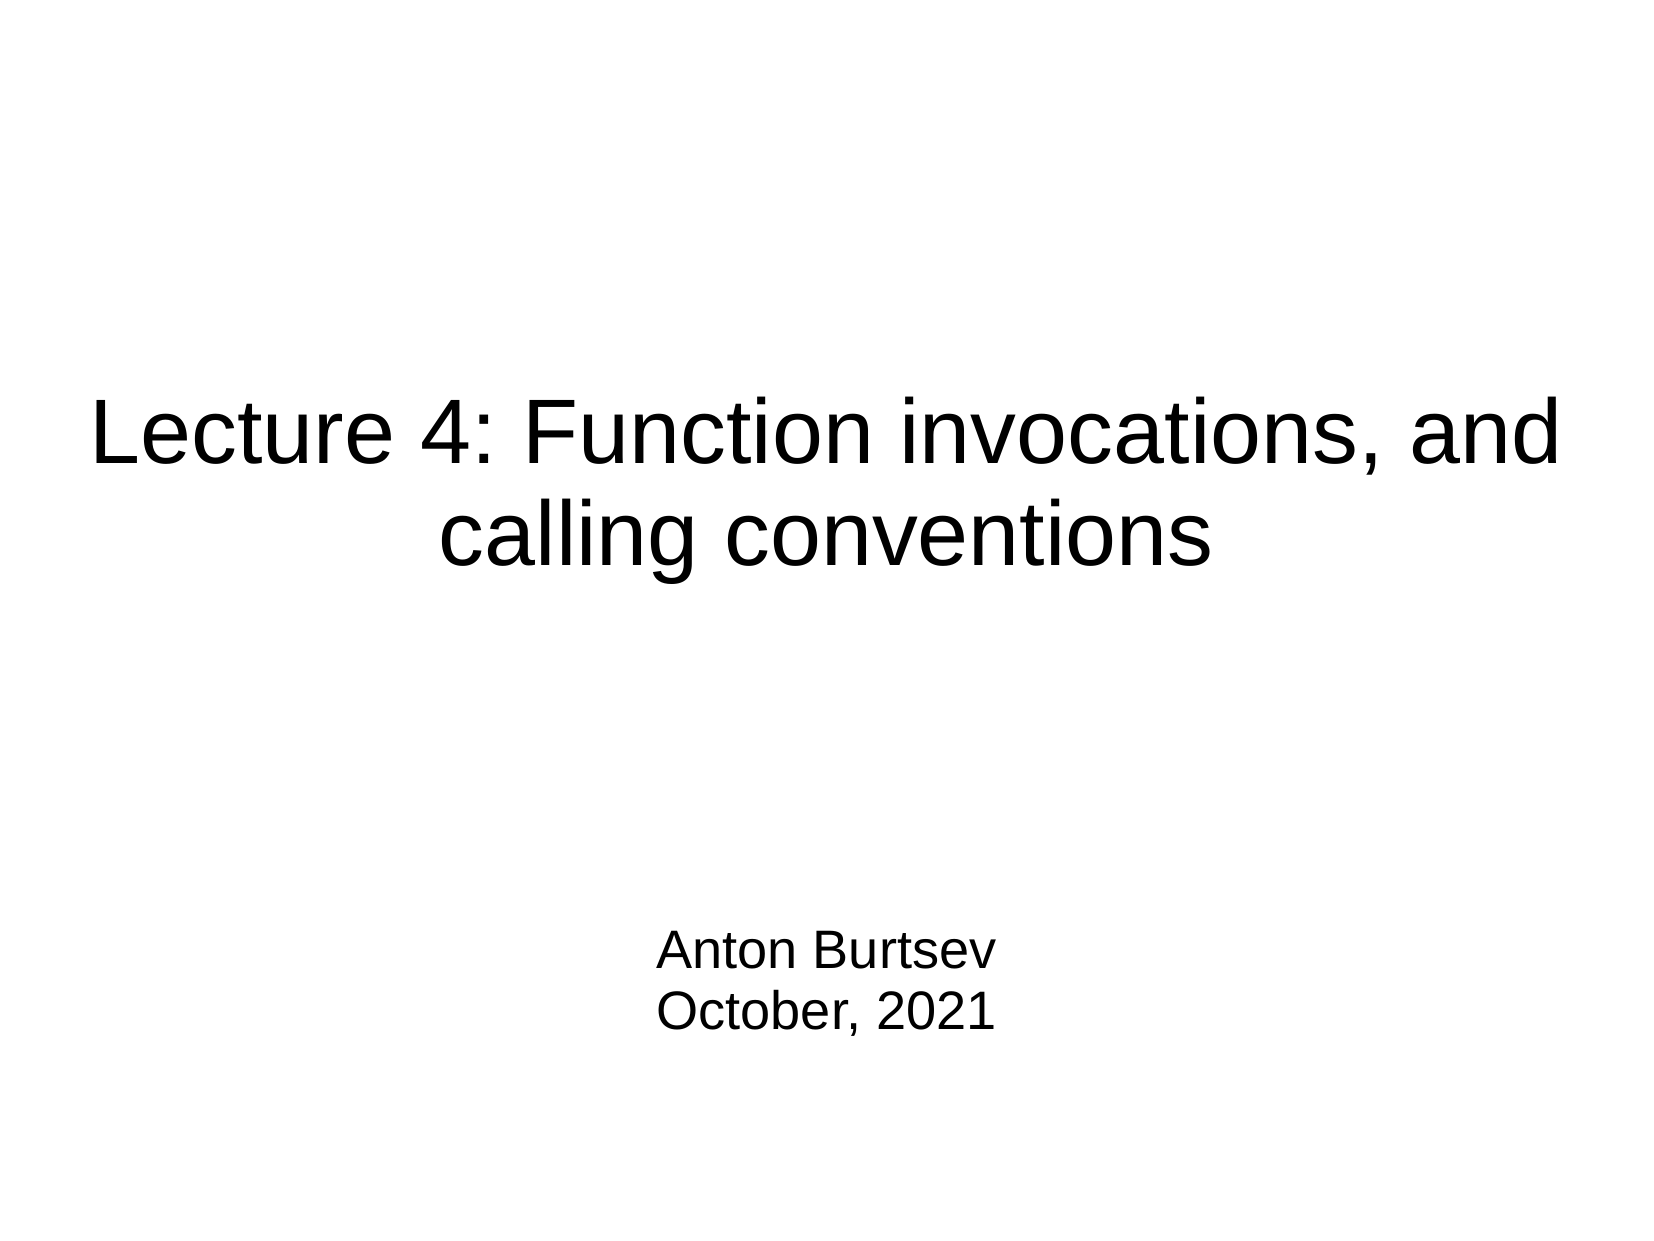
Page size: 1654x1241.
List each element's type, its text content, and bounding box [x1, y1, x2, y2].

title Lecture 4: Function invocations, and calling conventions [82, 113, 1571, 637]
subtitle Anton Burtsev October, 2021 [82, 637, 1571, 1109]
